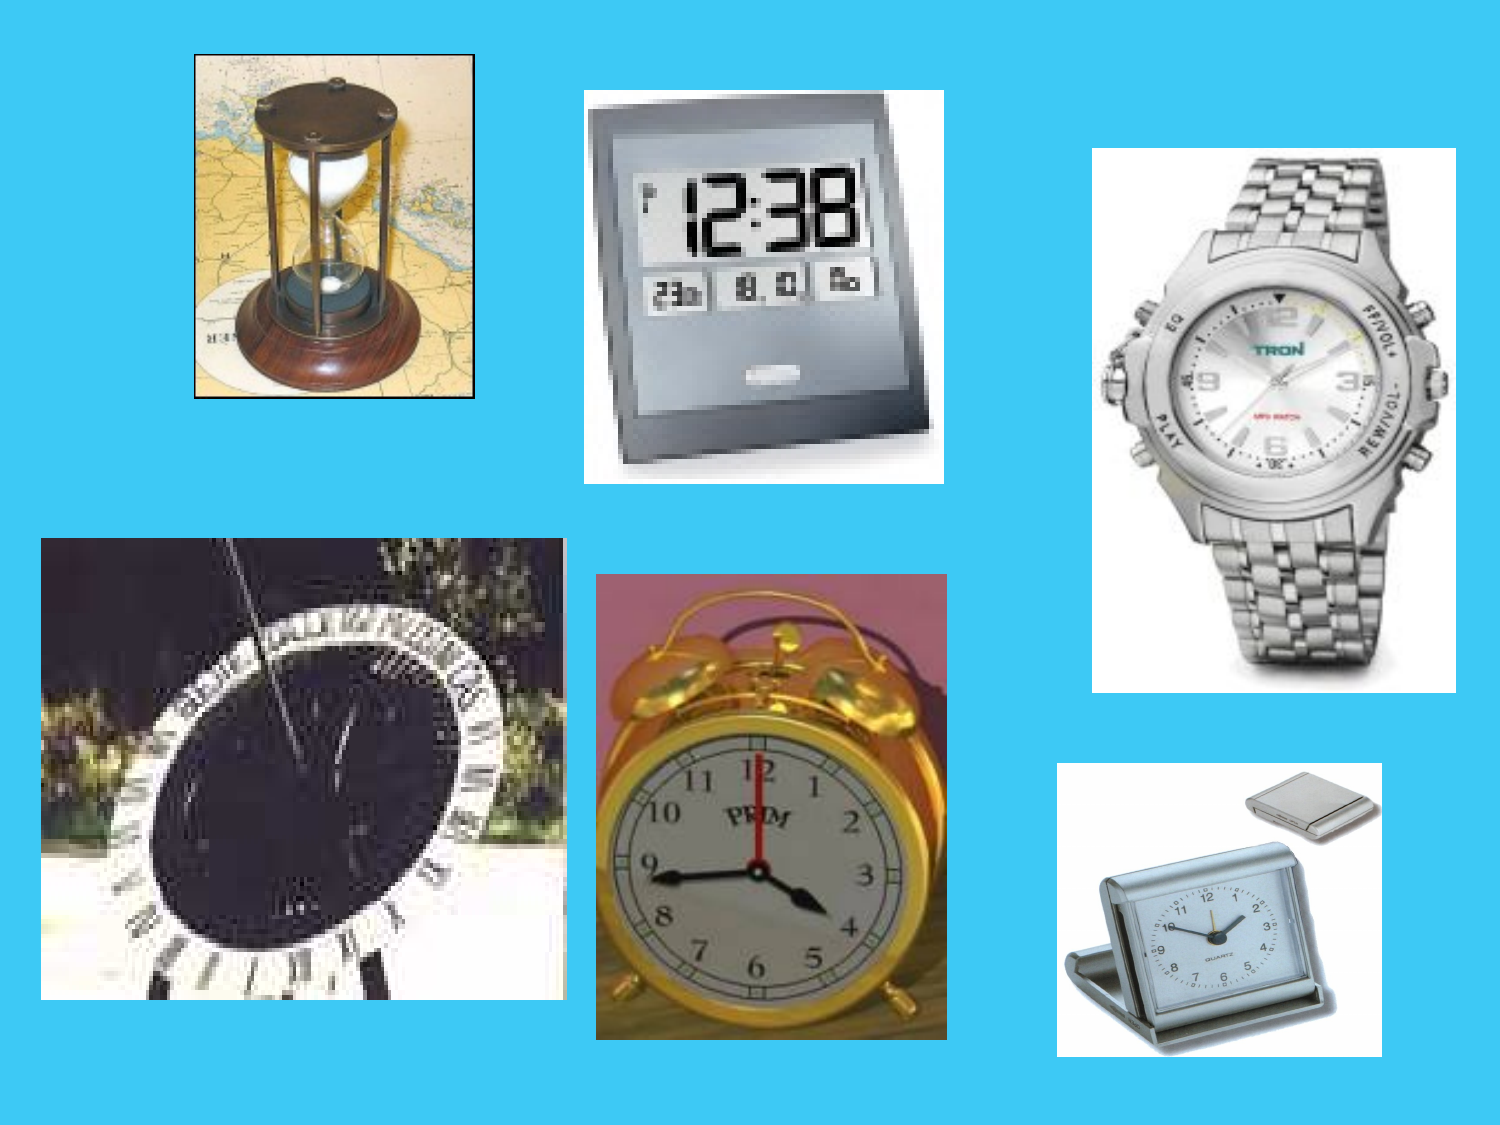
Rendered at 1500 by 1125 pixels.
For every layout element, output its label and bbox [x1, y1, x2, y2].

picture [584, 90, 944, 484]
picture [1092, 148, 1456, 693]
picture [194, 54, 475, 399]
picture [41, 538, 567, 1000]
picture [596, 574, 947, 1040]
picture [1057, 763, 1382, 1057]
